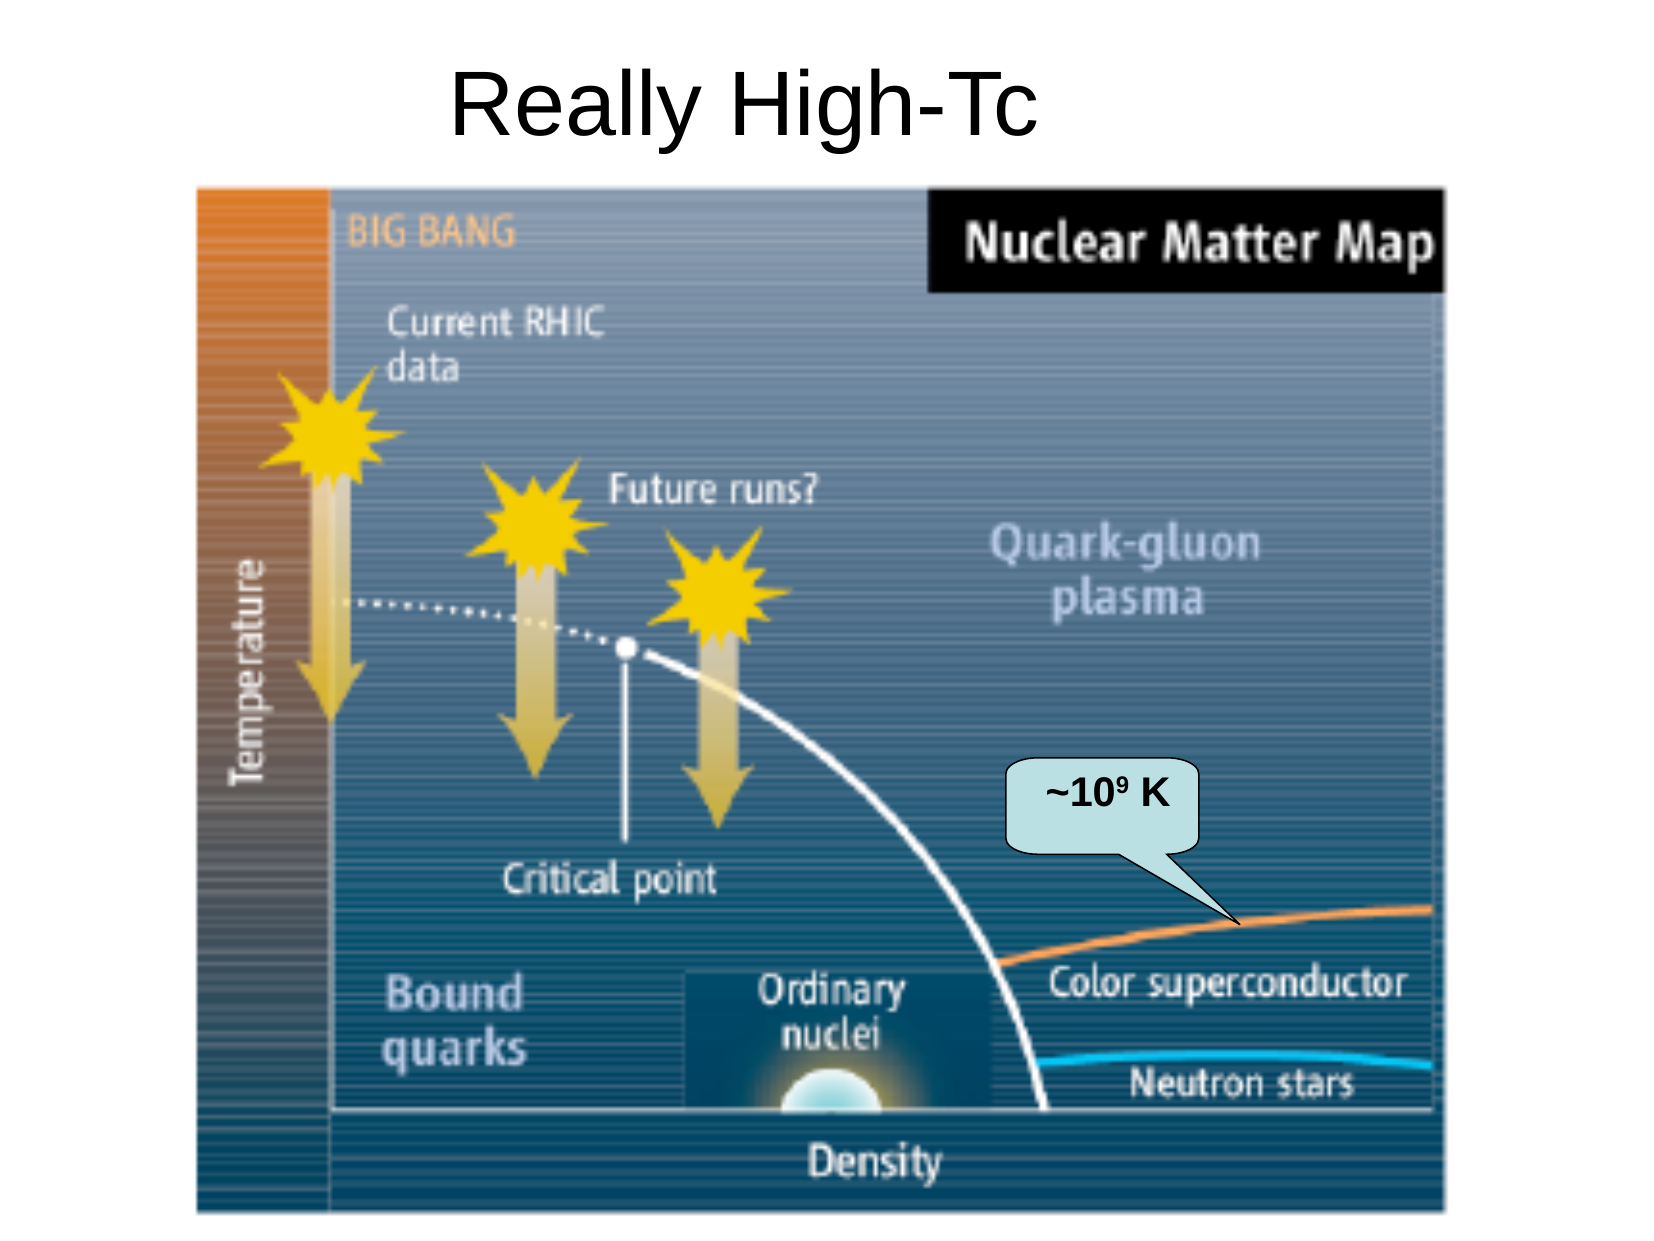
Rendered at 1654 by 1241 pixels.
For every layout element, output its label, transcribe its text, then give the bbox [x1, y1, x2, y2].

picture [179, 207, 1475, 1227]
text_box ~109 K [1005, 757, 1241, 925]
title Really High-Tc [0, 0, 1489, 207]
